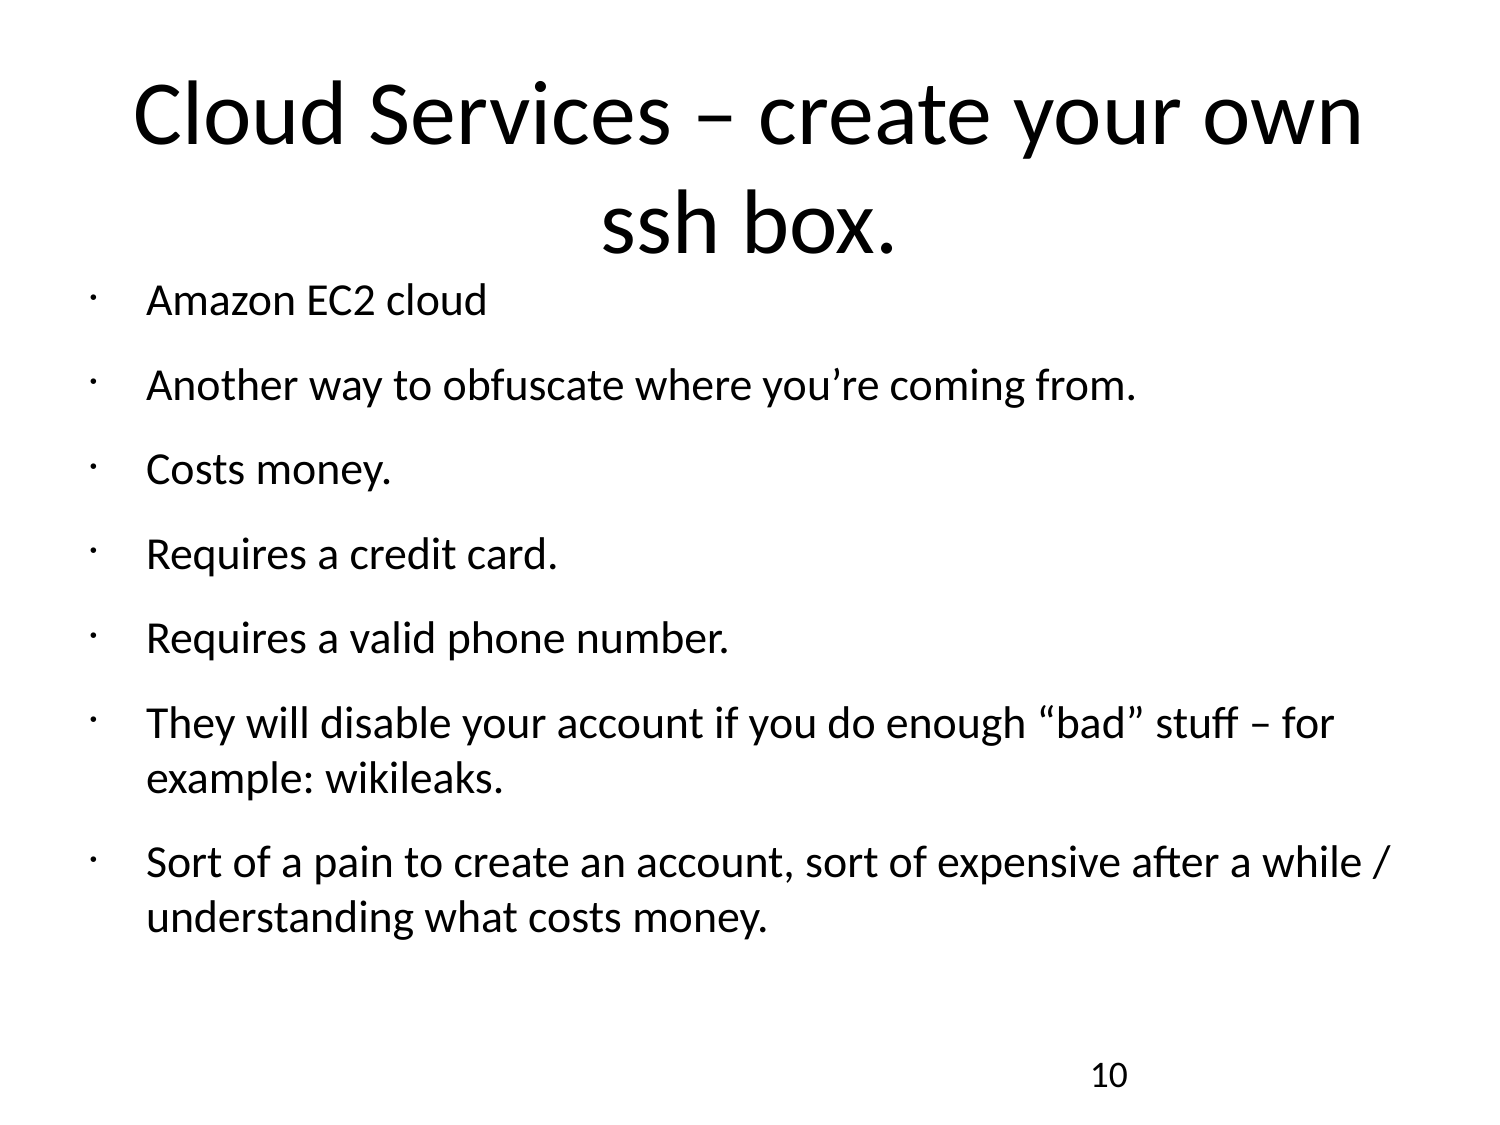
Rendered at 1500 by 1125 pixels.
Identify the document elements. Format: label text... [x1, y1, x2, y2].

list Amazon EC2 cloud Another way to obfuscate where you’re coming from. Costs money. Requires a credit card. Requires a valid phone number. They will disable your account if you do enough “bad” stuff – for example: wikileaks. Sort of a pain to create an account, sort of expensive after a while / understanding what costs money. [75, 262, 1425, 1005]
title Cloud Services – create your own ssh box. [75, 45, 1425, 233]
slide_number <number> [1074, 1042, 1425, 1103]
